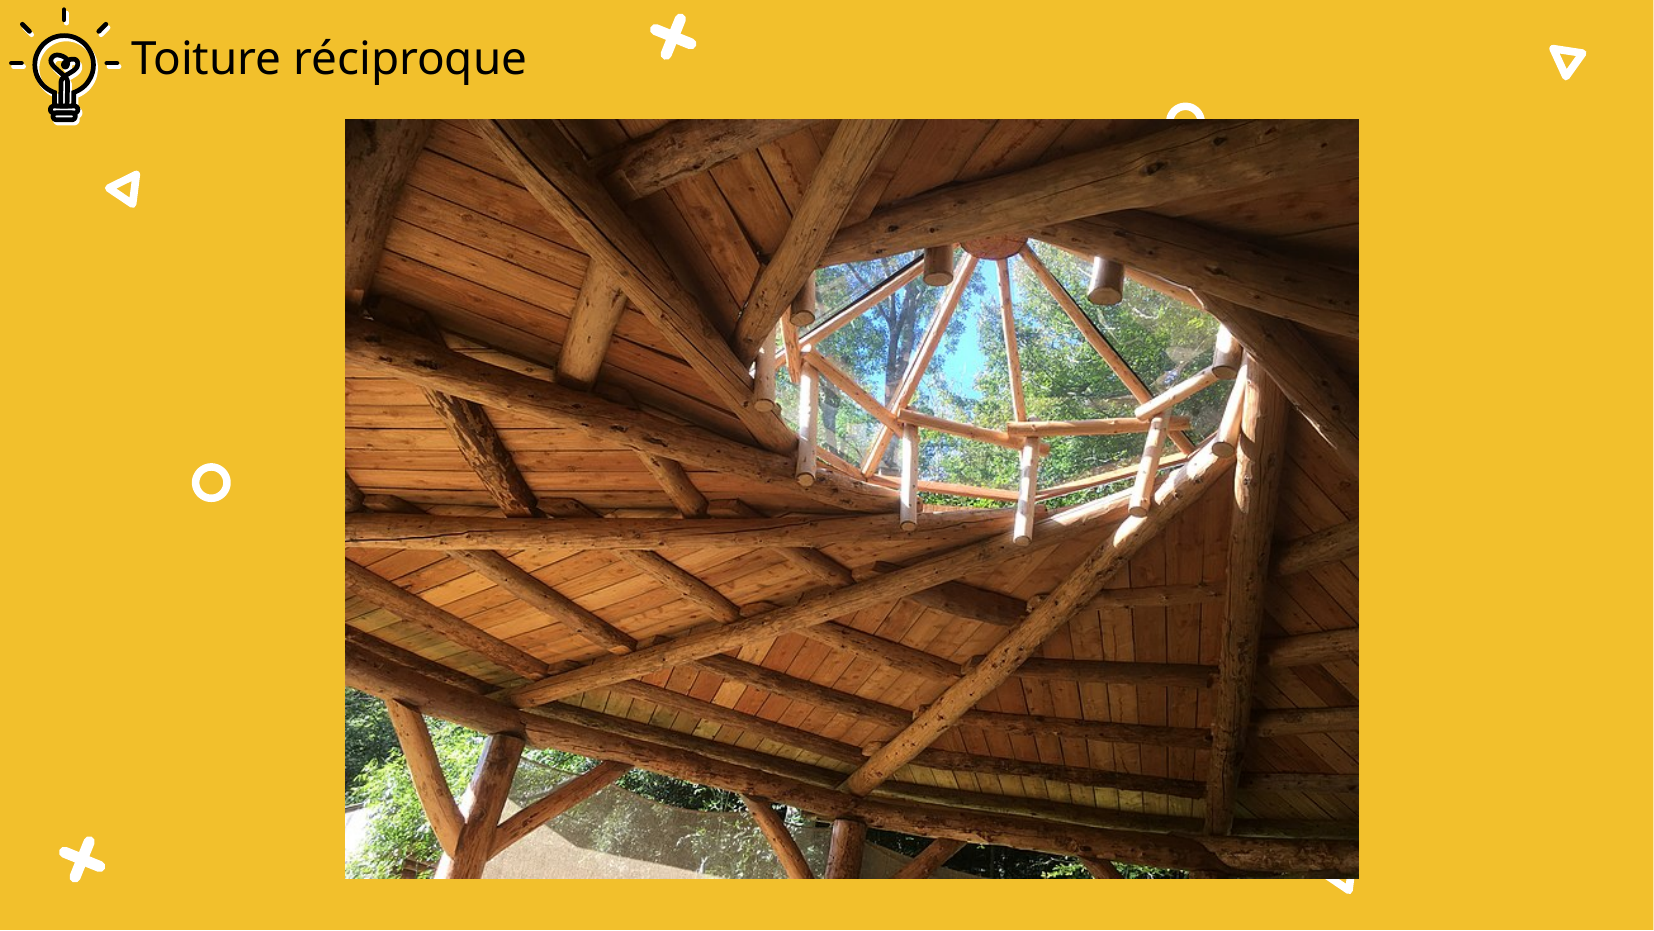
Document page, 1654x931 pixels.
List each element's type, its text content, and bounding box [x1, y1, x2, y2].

title Toiture réciproque [131, 0, 1447, 120]
picture [345, 119, 1359, 880]
